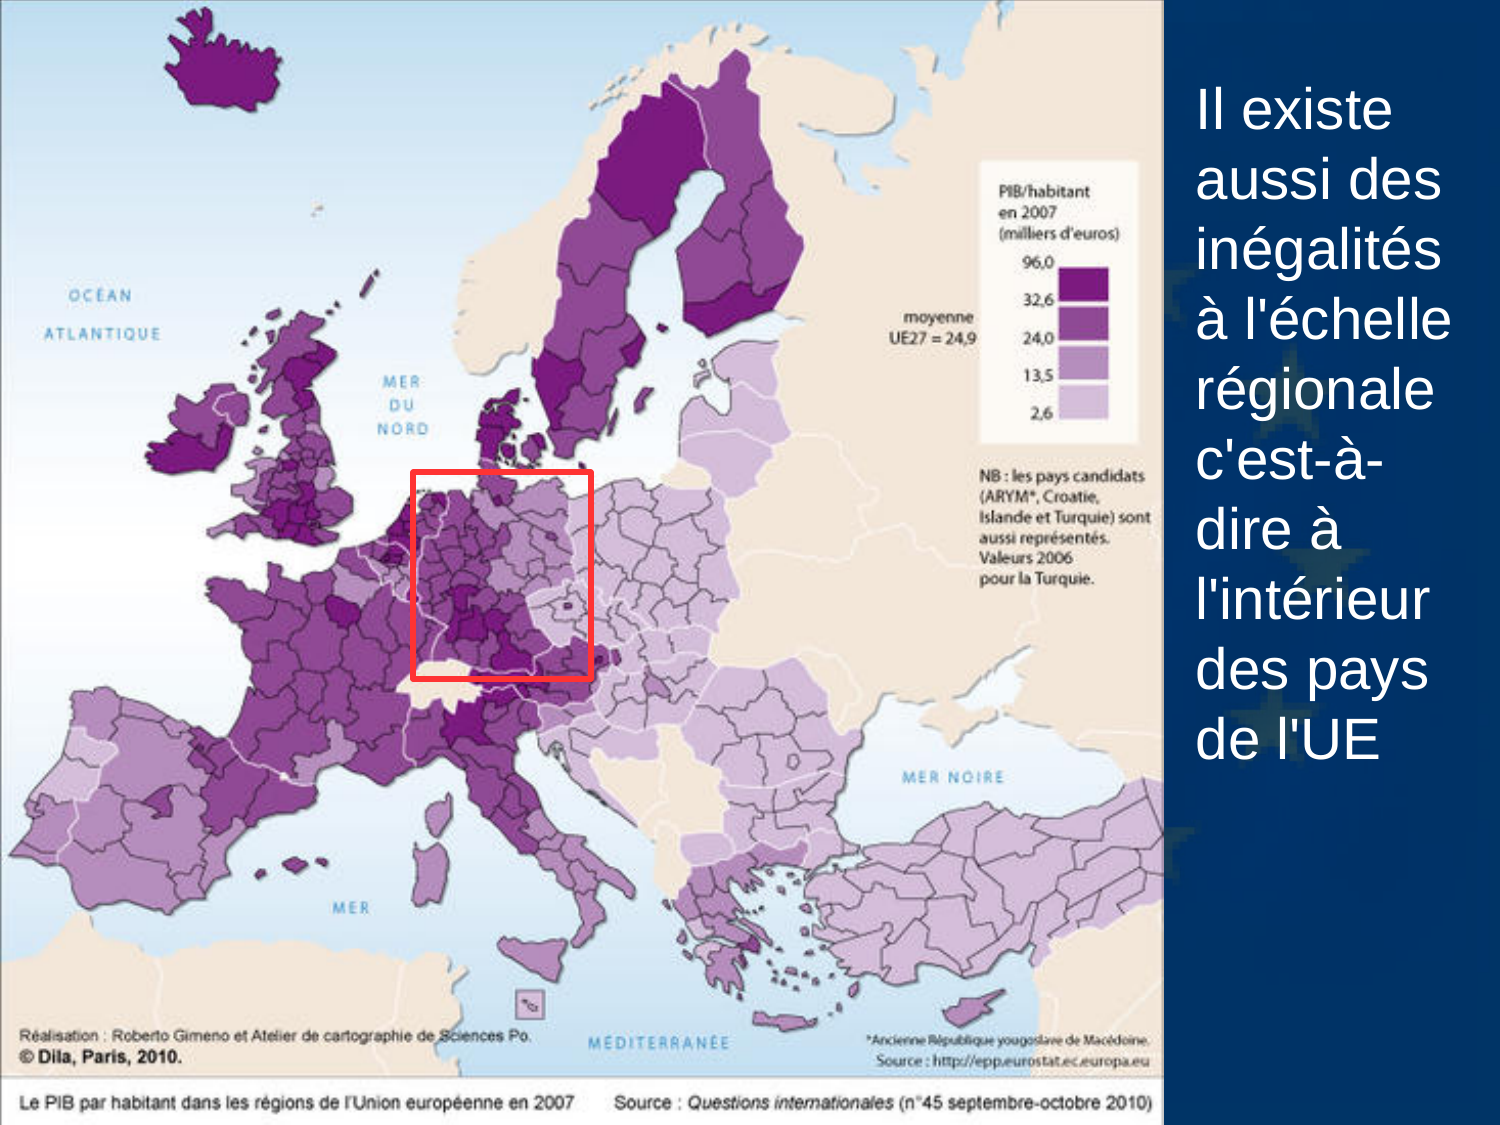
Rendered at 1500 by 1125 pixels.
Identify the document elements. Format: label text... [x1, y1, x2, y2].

text_box [0, 0, 1164, 1125]
picture [1164, 0, 1500, 1125]
text_box Il existe aussi des inégalités à l'échelle régionale c'est-à-dire à l'intérieur des pays de l'UE [1181, 64, 1477, 919]
